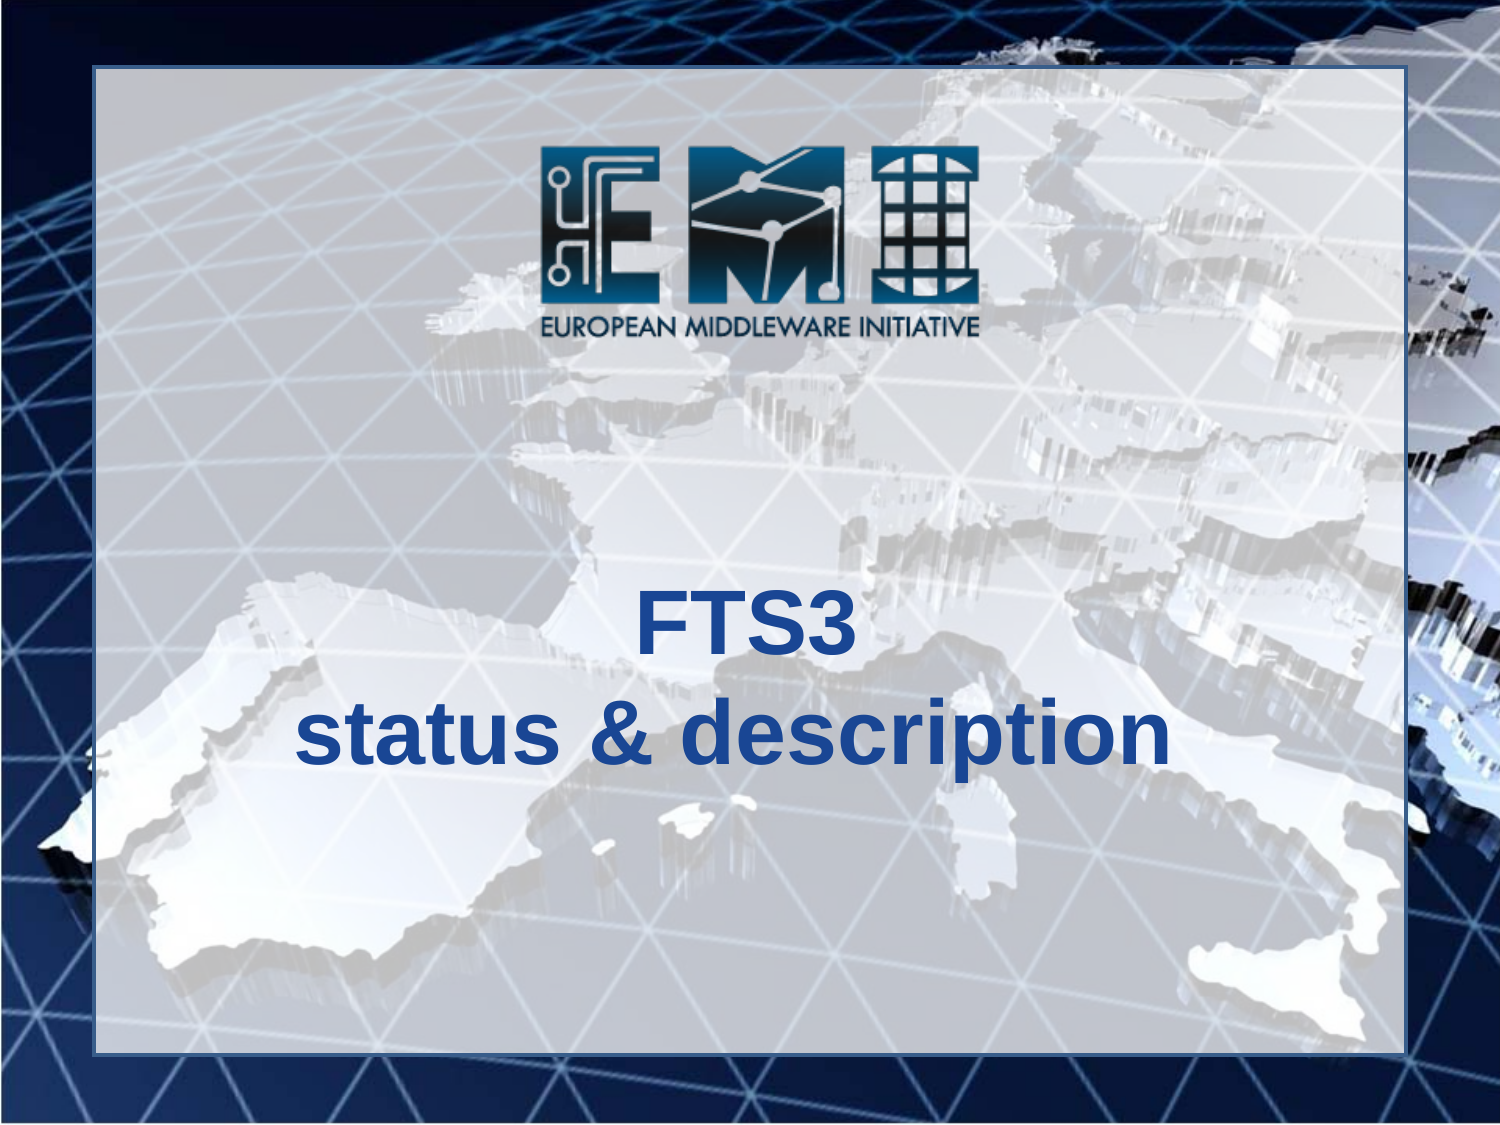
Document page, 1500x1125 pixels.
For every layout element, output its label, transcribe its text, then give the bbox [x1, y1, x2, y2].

picture [0, 0, 1500, 1125]
title FTS3 status & description [109, 445, 1385, 1011]
